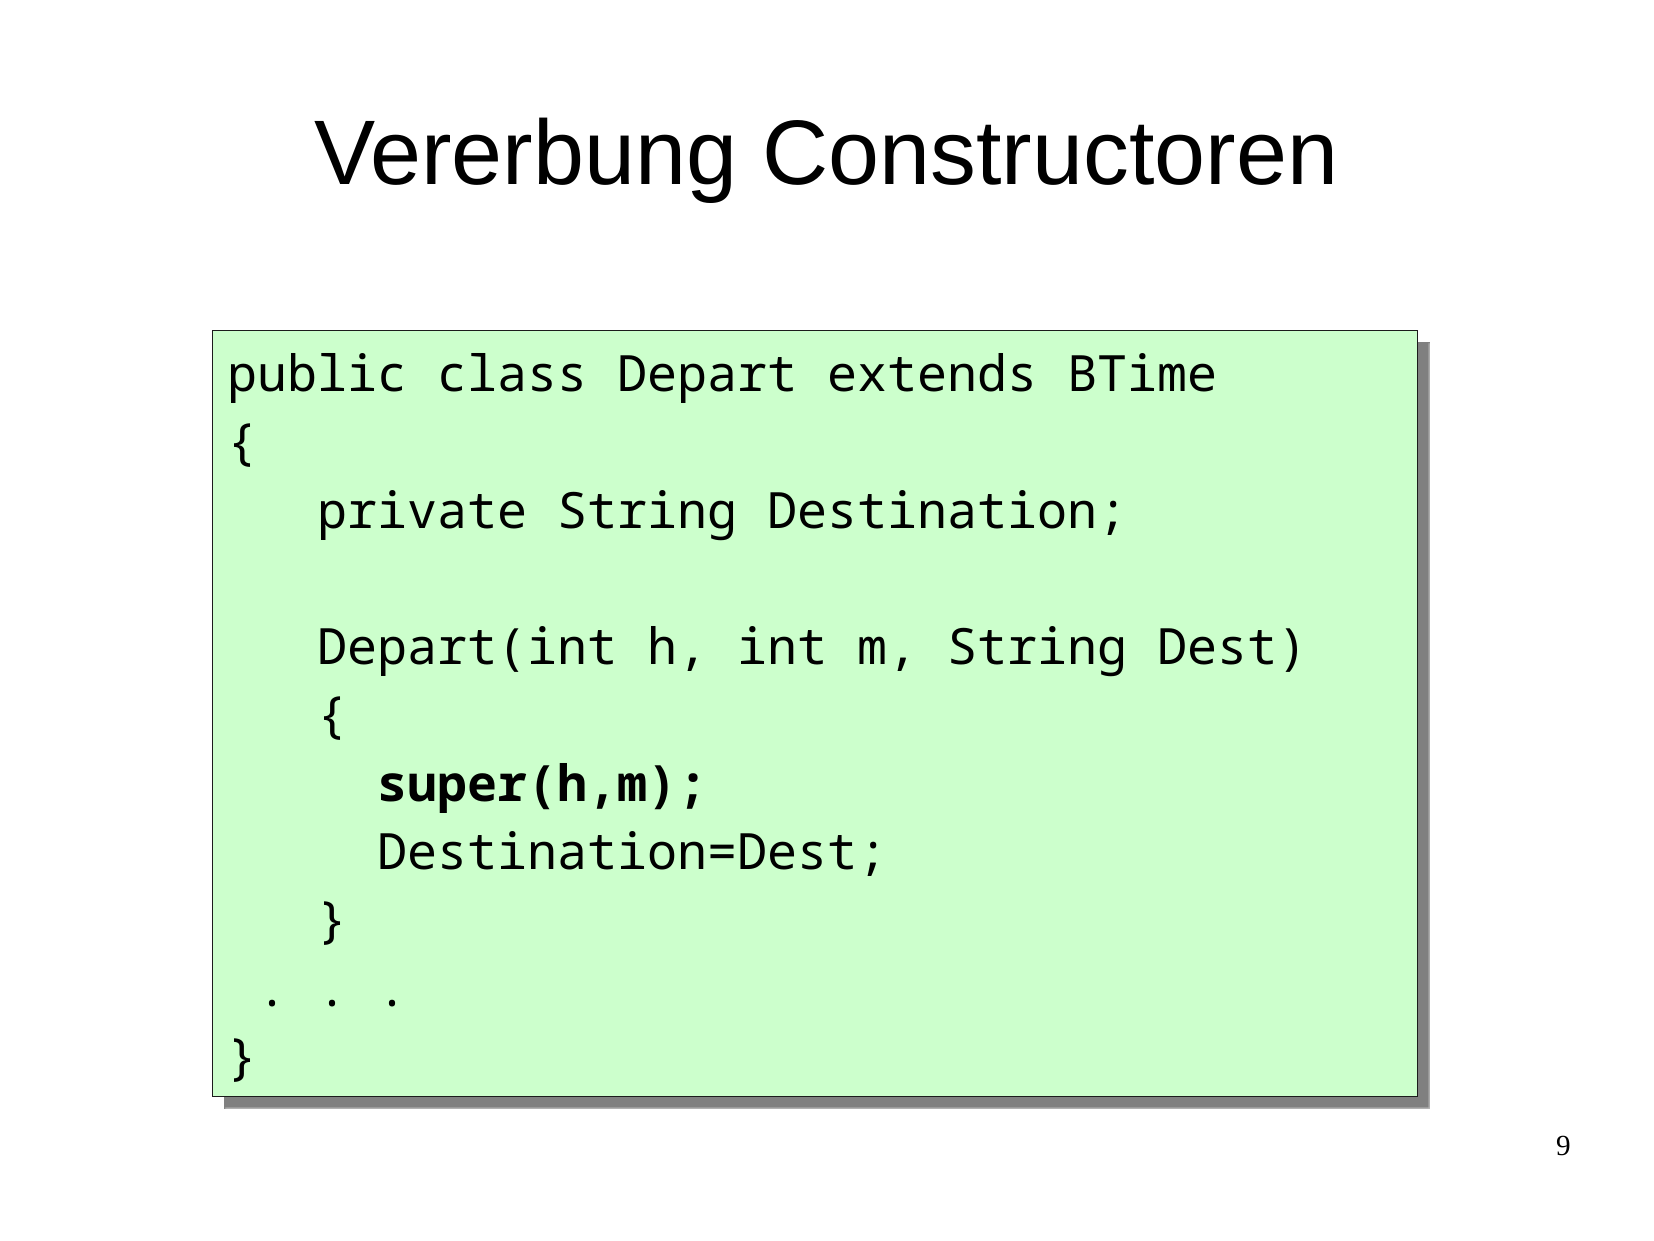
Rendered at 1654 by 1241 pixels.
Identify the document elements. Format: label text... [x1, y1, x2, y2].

title Vererbung Constructoren [82, 49, 1571, 257]
text_box public class Depart extends BTime { private String Destination; Depart(int h, int m, String Dest) { super(h,m); Destination=Dest; } . . . } [212, 330, 1418, 1078]
